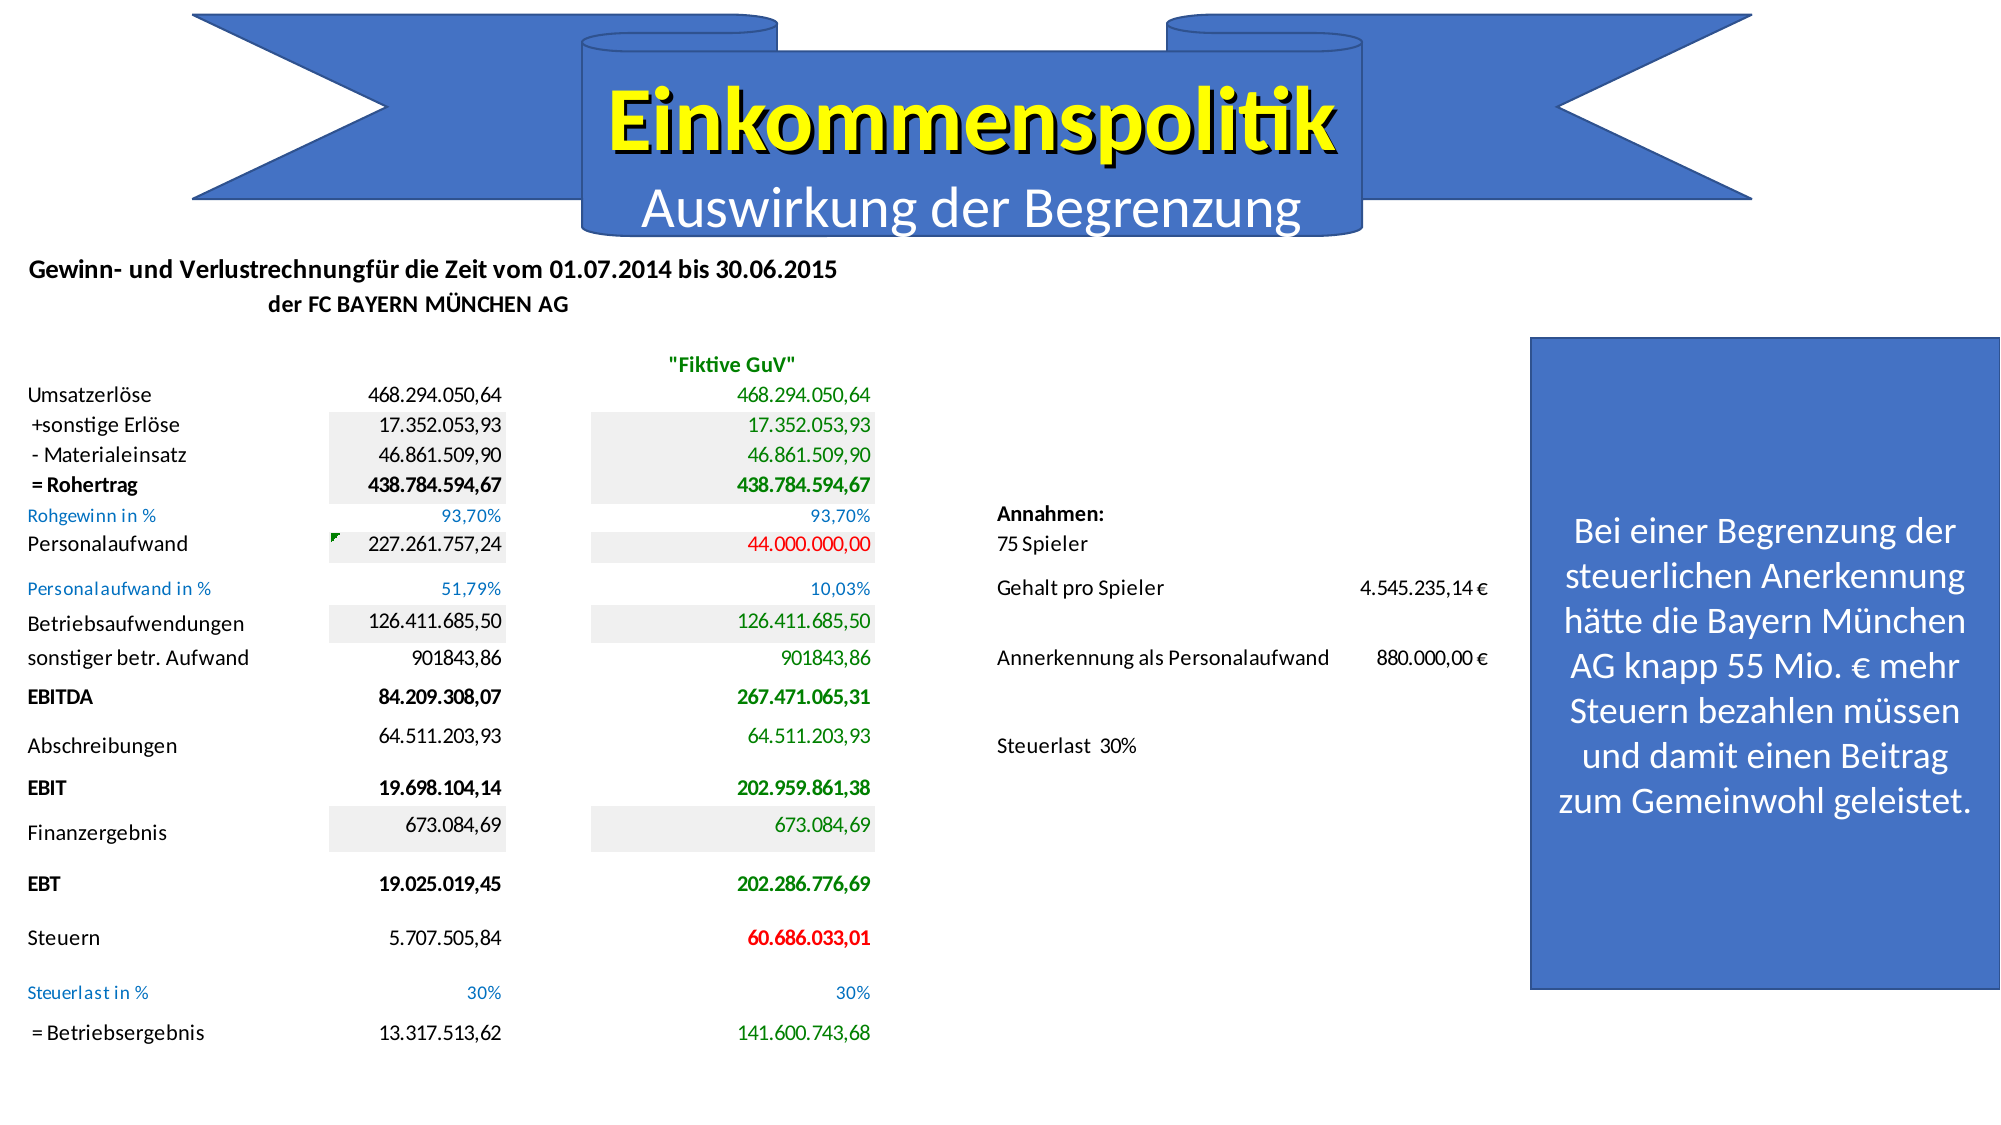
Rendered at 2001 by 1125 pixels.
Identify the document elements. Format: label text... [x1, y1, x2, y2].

text_box Bei einer Begrenzung der steuerlichen Anerkennung hätte die Bayern München AG knapp 55 Mio. € mehr Steuern bezahlen müssen und damit einen Beitrag zum Gemeinwohl geleistet. [1531, 338, 2000, 989]
picture [22, 255, 1492, 1093]
text_box Einkommenspolitik Auswirkung der Begrenzung [192, 14, 1752, 236]
